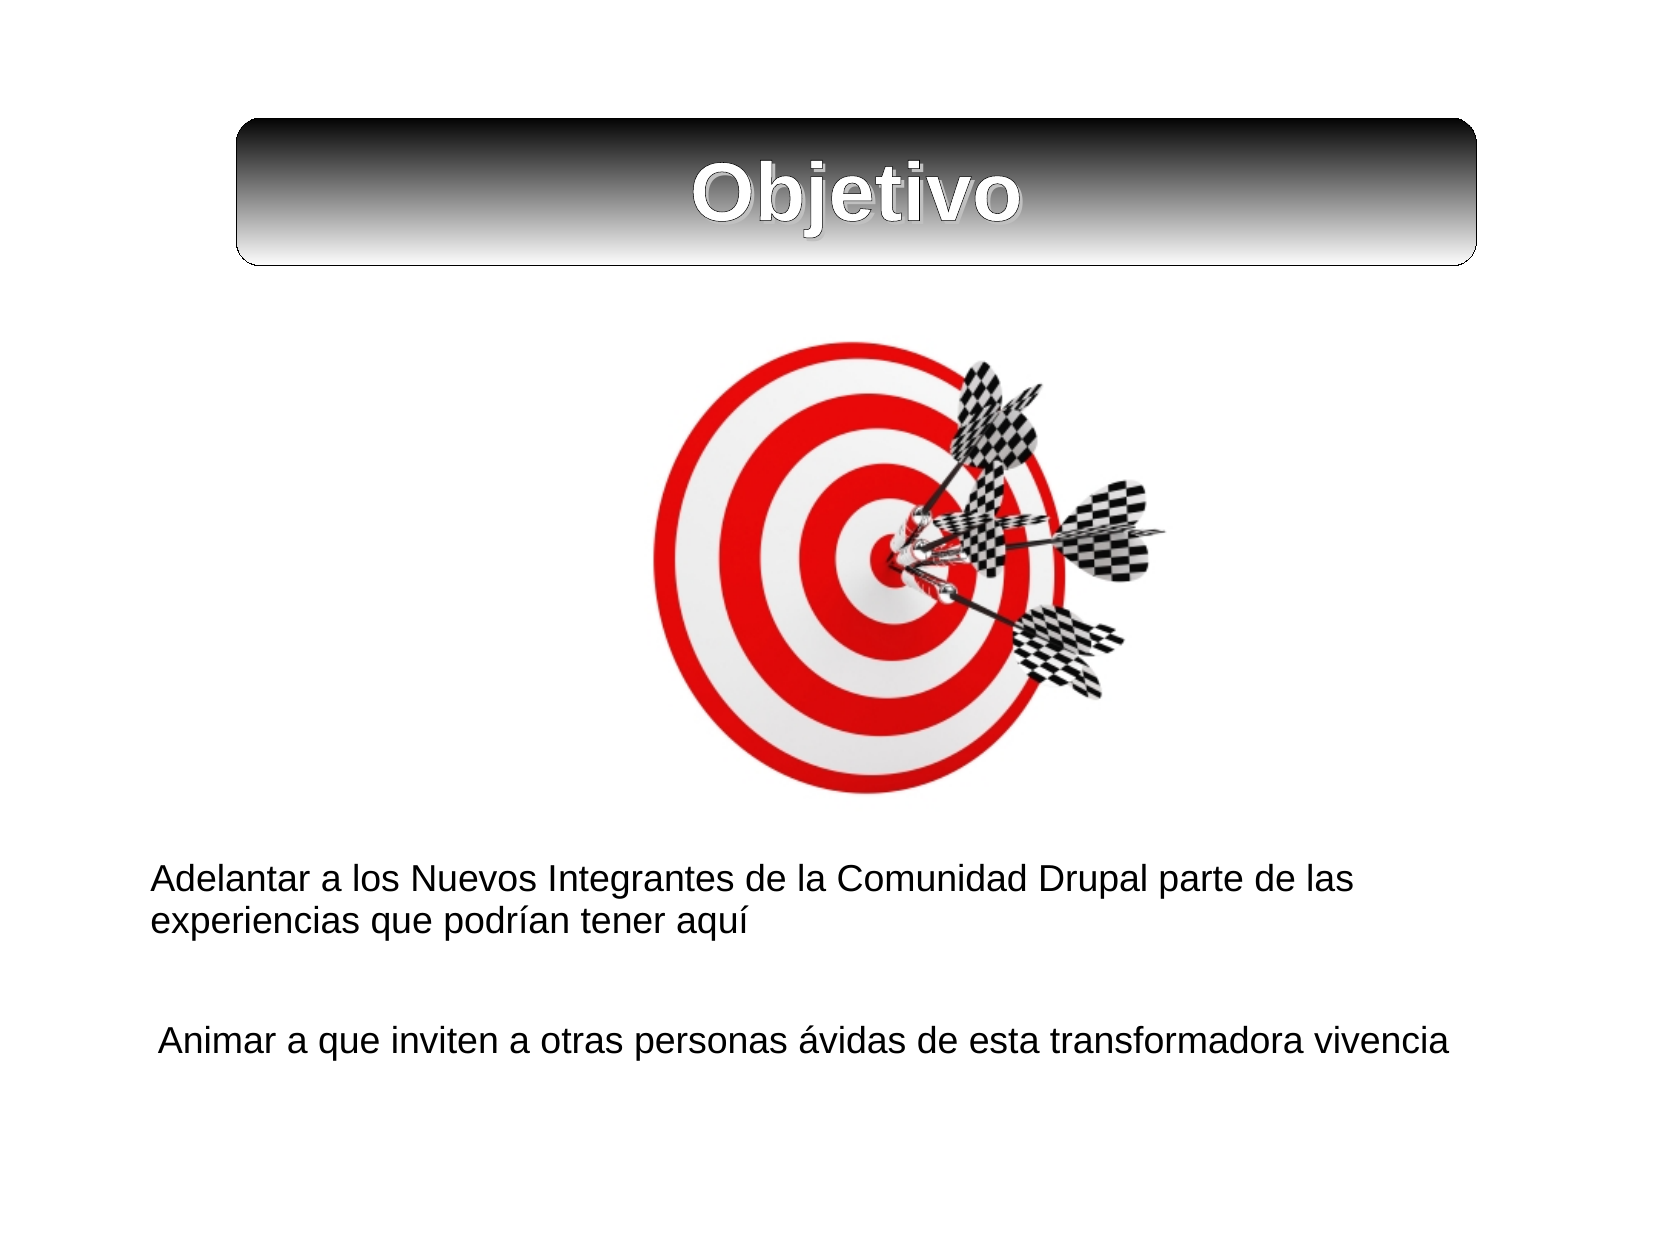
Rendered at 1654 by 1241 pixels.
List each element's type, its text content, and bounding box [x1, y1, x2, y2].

text_box Objetivo [236, 118, 1477, 266]
text_box Animar a que inviten a otras personas ávidas de esta transformadora vivencia [143, 1012, 1465, 1069]
text_box Adelantar a los Nuevos Integrantes de la Comunidad Drupal parte de las experiencias que podrían tener aquí [135, 850, 1506, 969]
picture [620, 311, 1179, 827]
